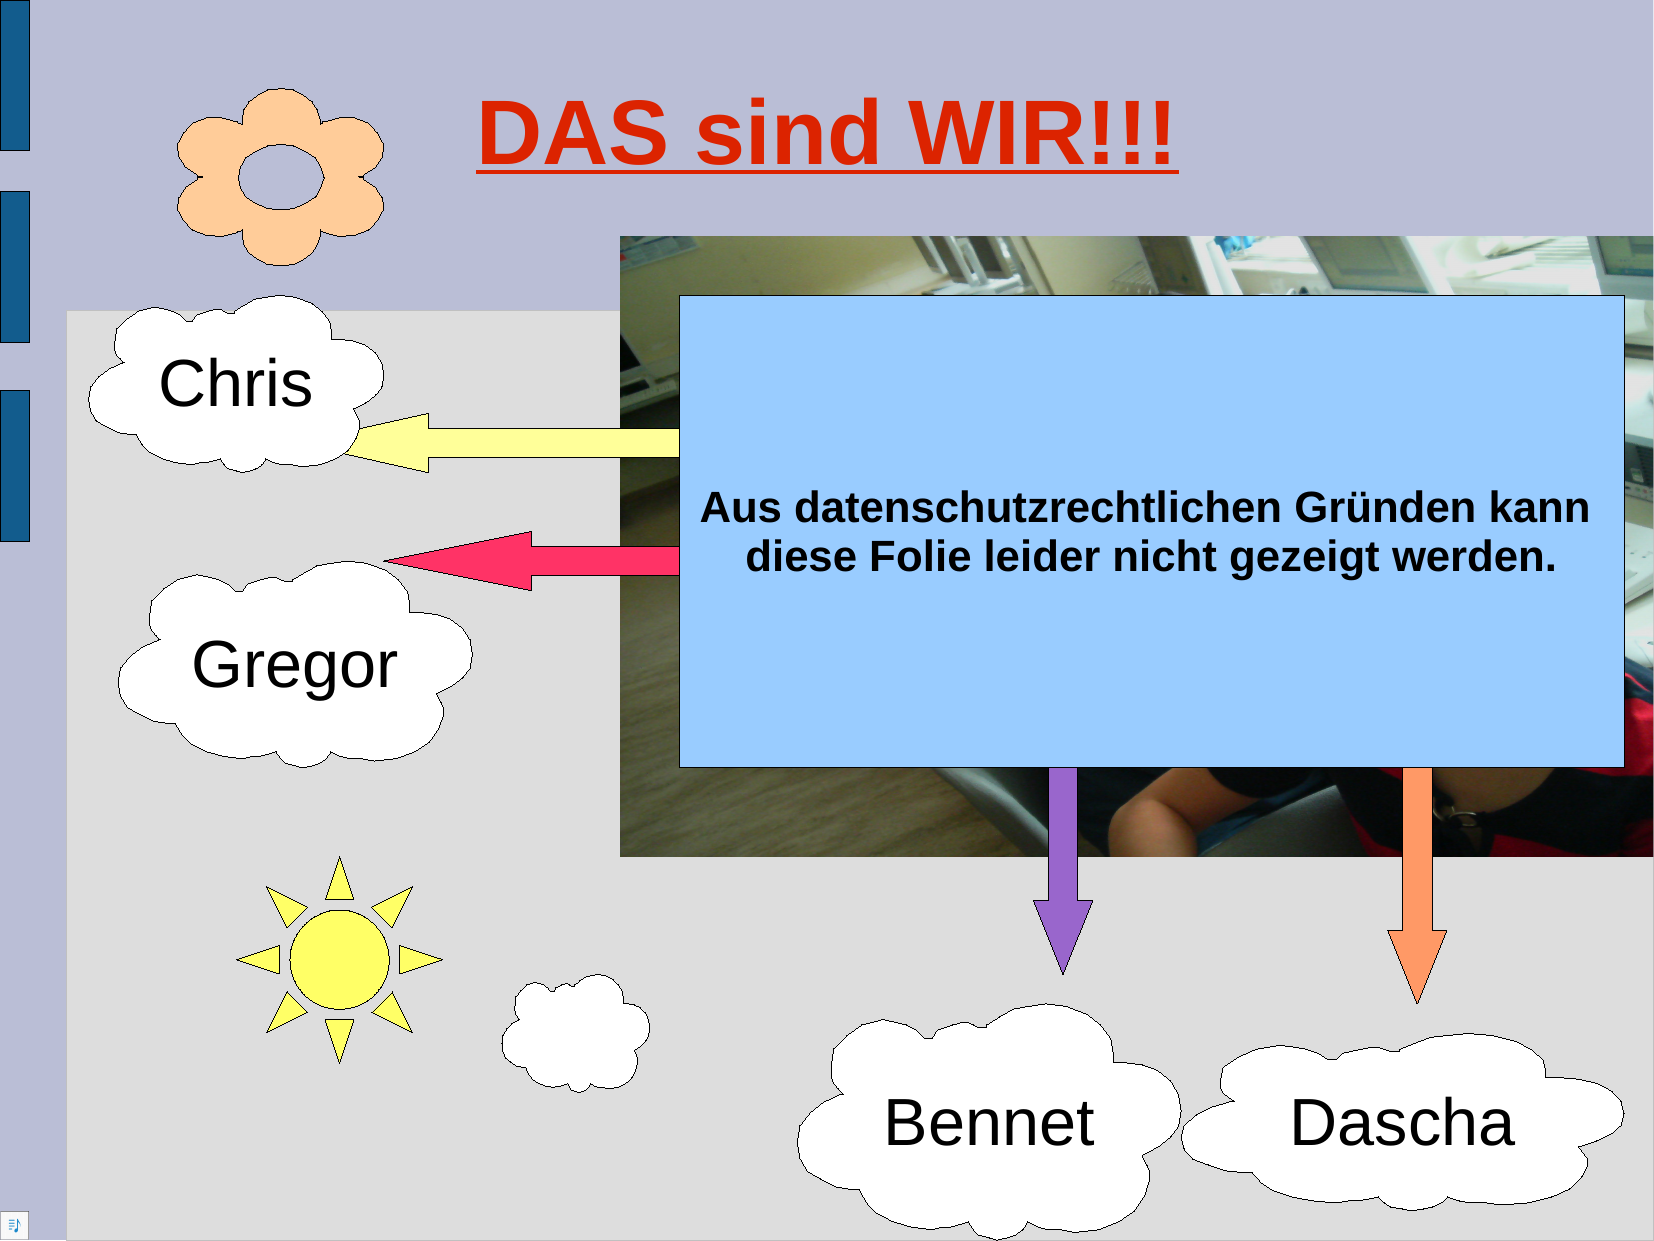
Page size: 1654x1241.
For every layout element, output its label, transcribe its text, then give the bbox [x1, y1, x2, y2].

picture [620, 236, 1654, 857]
title DAS sind WIR!!! [239, 145, 323, 209]
text_box [266, 991, 308, 1033]
title DAS sind WIR!!! [121, 29, 1534, 237]
text_box [345, 413, 679, 473]
text_box [1033, 768, 1093, 975]
picture [620, 458, 679, 546]
text_box [383, 531, 679, 591]
text_box [236, 945, 280, 974]
text_box [0, 1210, 30, 1241]
text_box Gregor [118, 561, 473, 768]
text_box Bennet [797, 1003, 1182, 1241]
picture [620, 576, 1048, 857]
text_box [289, 910, 390, 1010]
text_box [501, 974, 650, 1093]
text_box [325, 1019, 354, 1064]
text_box Aus datenschutzrechtlichen Gründen kann diese Folie leider nicht gezeigt werden. [679, 295, 1625, 768]
text_box [325, 856, 354, 900]
text_box [177, 88, 384, 266]
picture [1078, 768, 1402, 857]
text_box [266, 886, 308, 928]
text_box Chris [88, 295, 384, 473]
text_box [1387, 768, 1447, 1004]
text_box [371, 886, 413, 928]
text_box [371, 991, 413, 1033]
text_box Dascha [1181, 1033, 1625, 1211]
text_box [399, 945, 443, 974]
